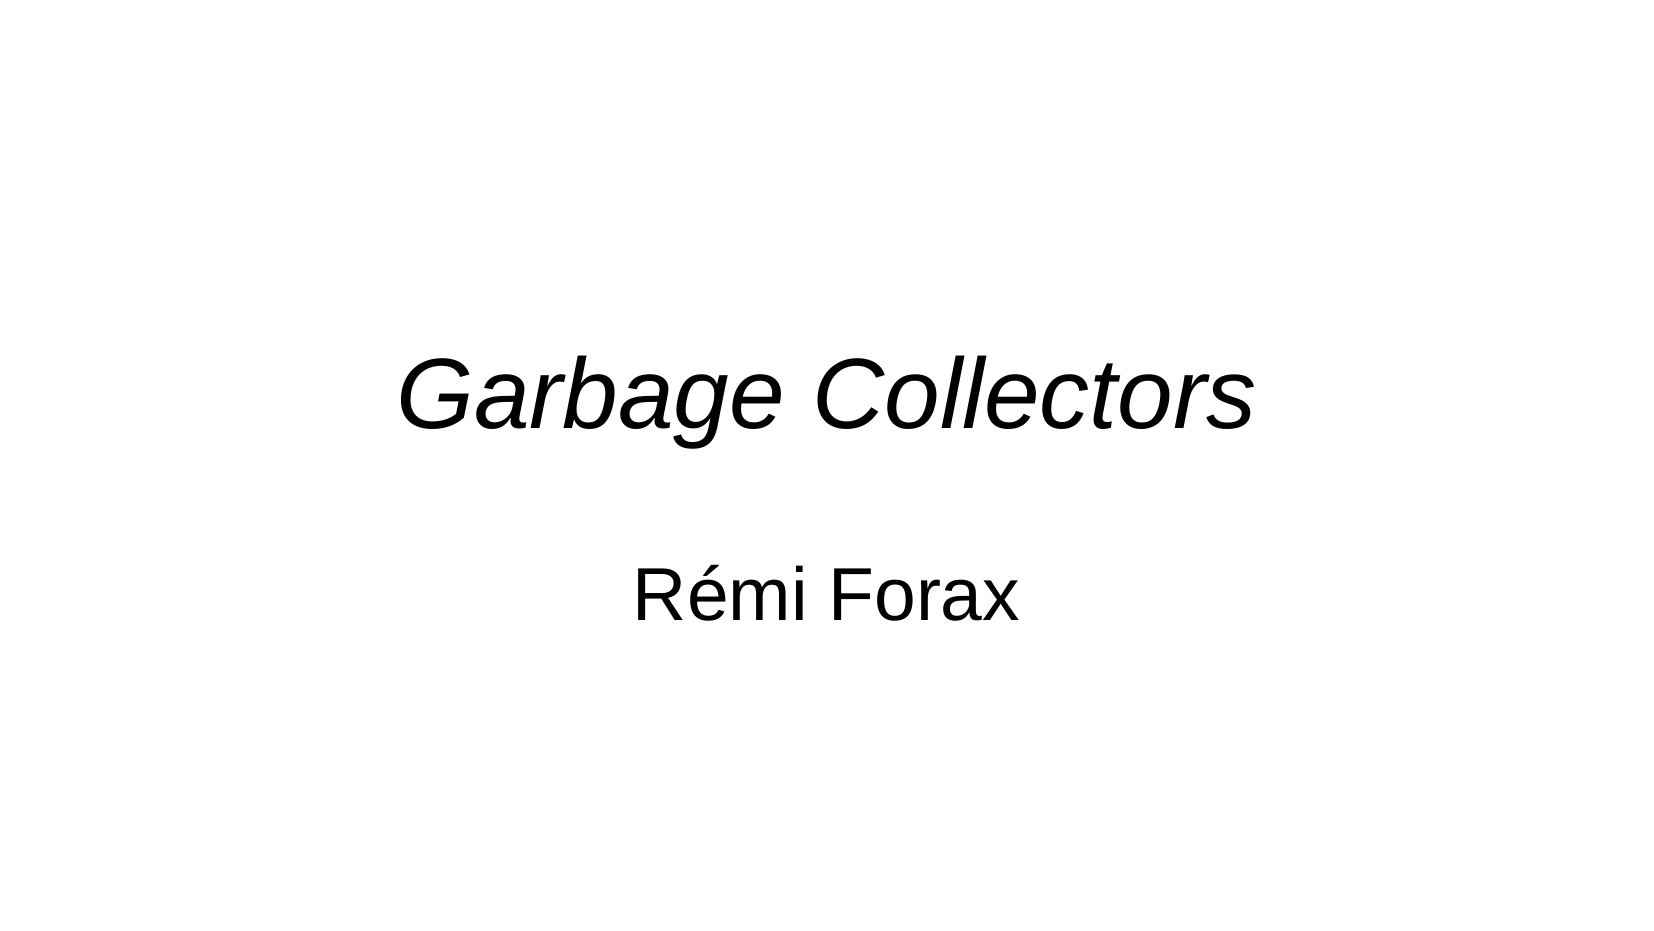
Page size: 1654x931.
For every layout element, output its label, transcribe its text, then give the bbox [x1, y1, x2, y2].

subtitle Garbage Collectors Rémi Forax [82, 217, 1571, 758]
